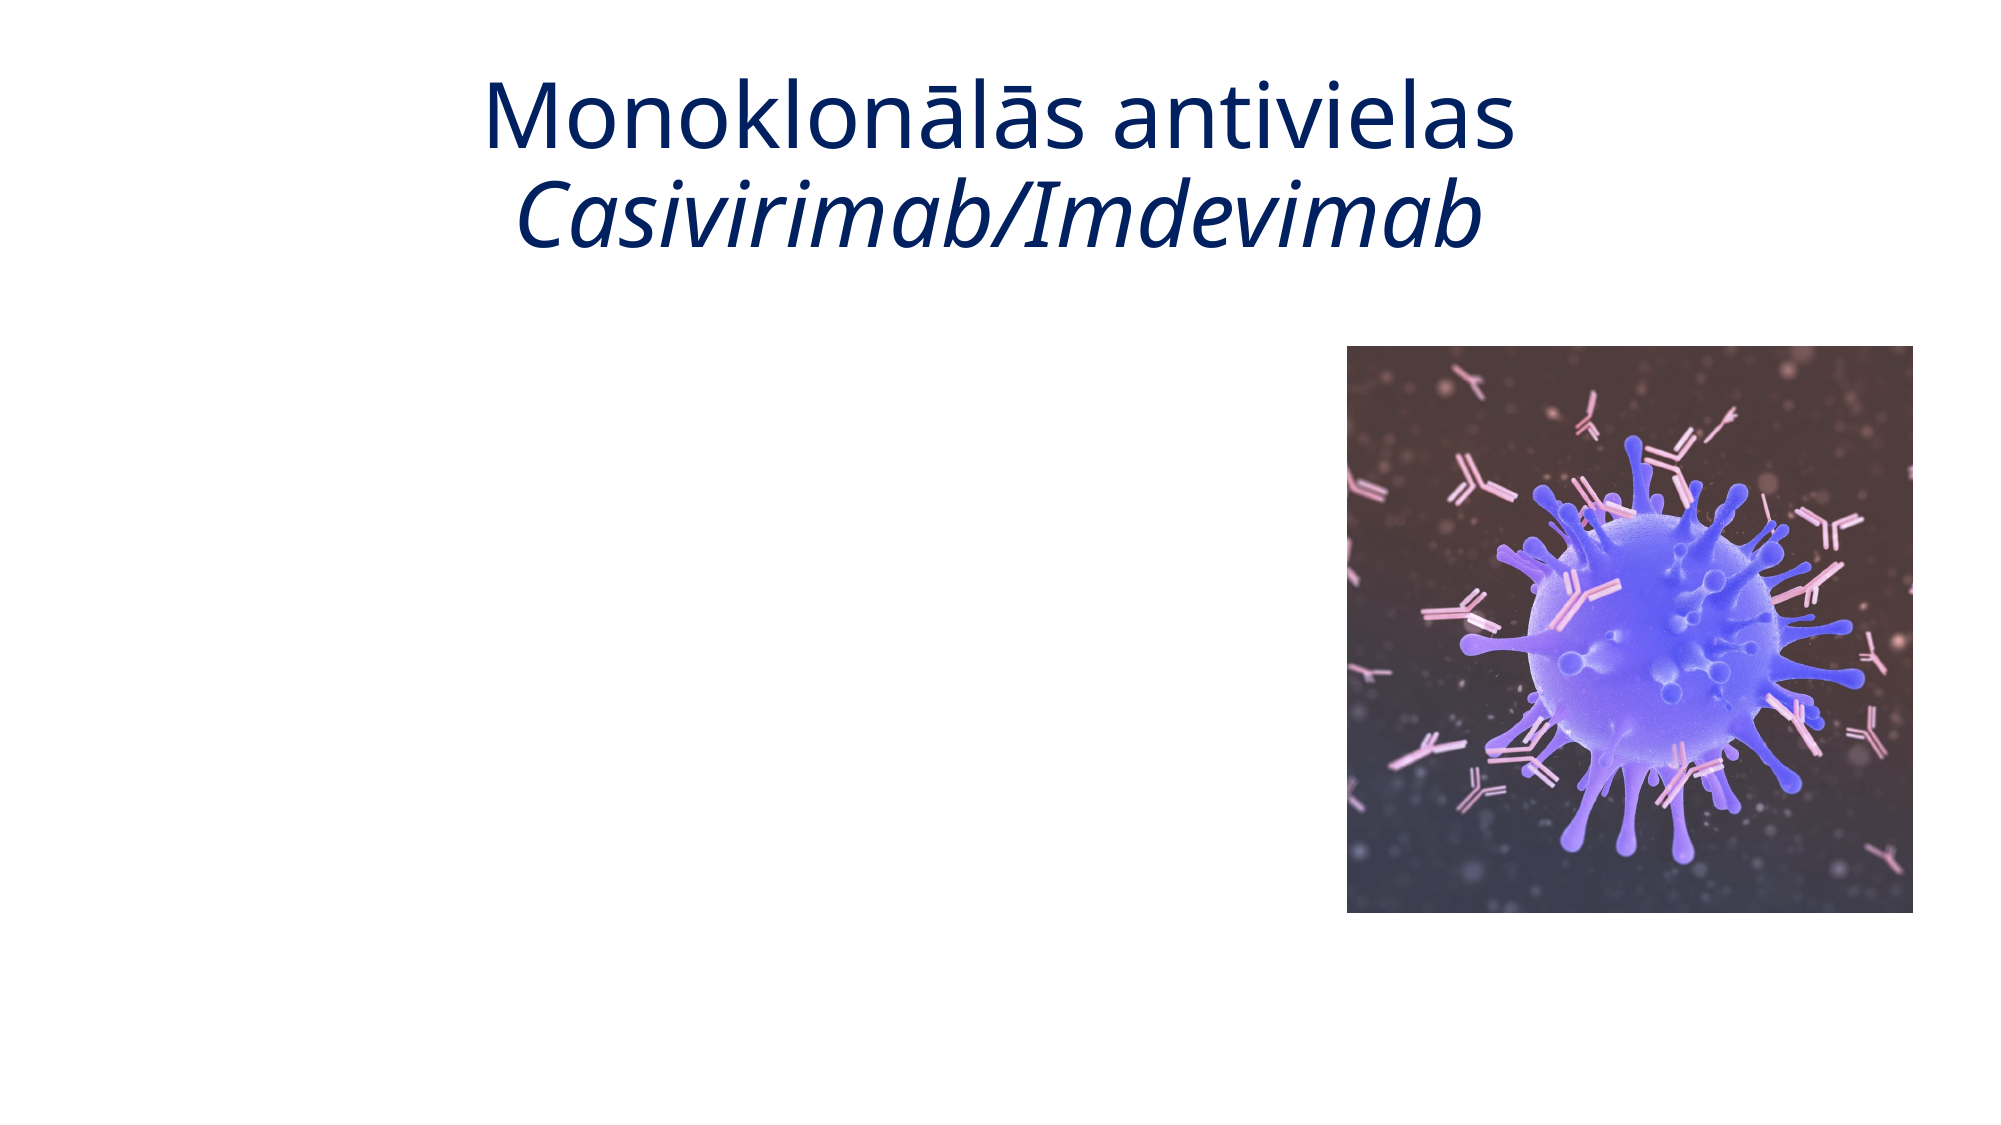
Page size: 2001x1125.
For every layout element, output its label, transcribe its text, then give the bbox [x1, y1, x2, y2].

title Monoklonālās antivielas Casivirimab/Imdevimab [137, 59, 1863, 278]
picture [1347, 346, 1913, 913]
